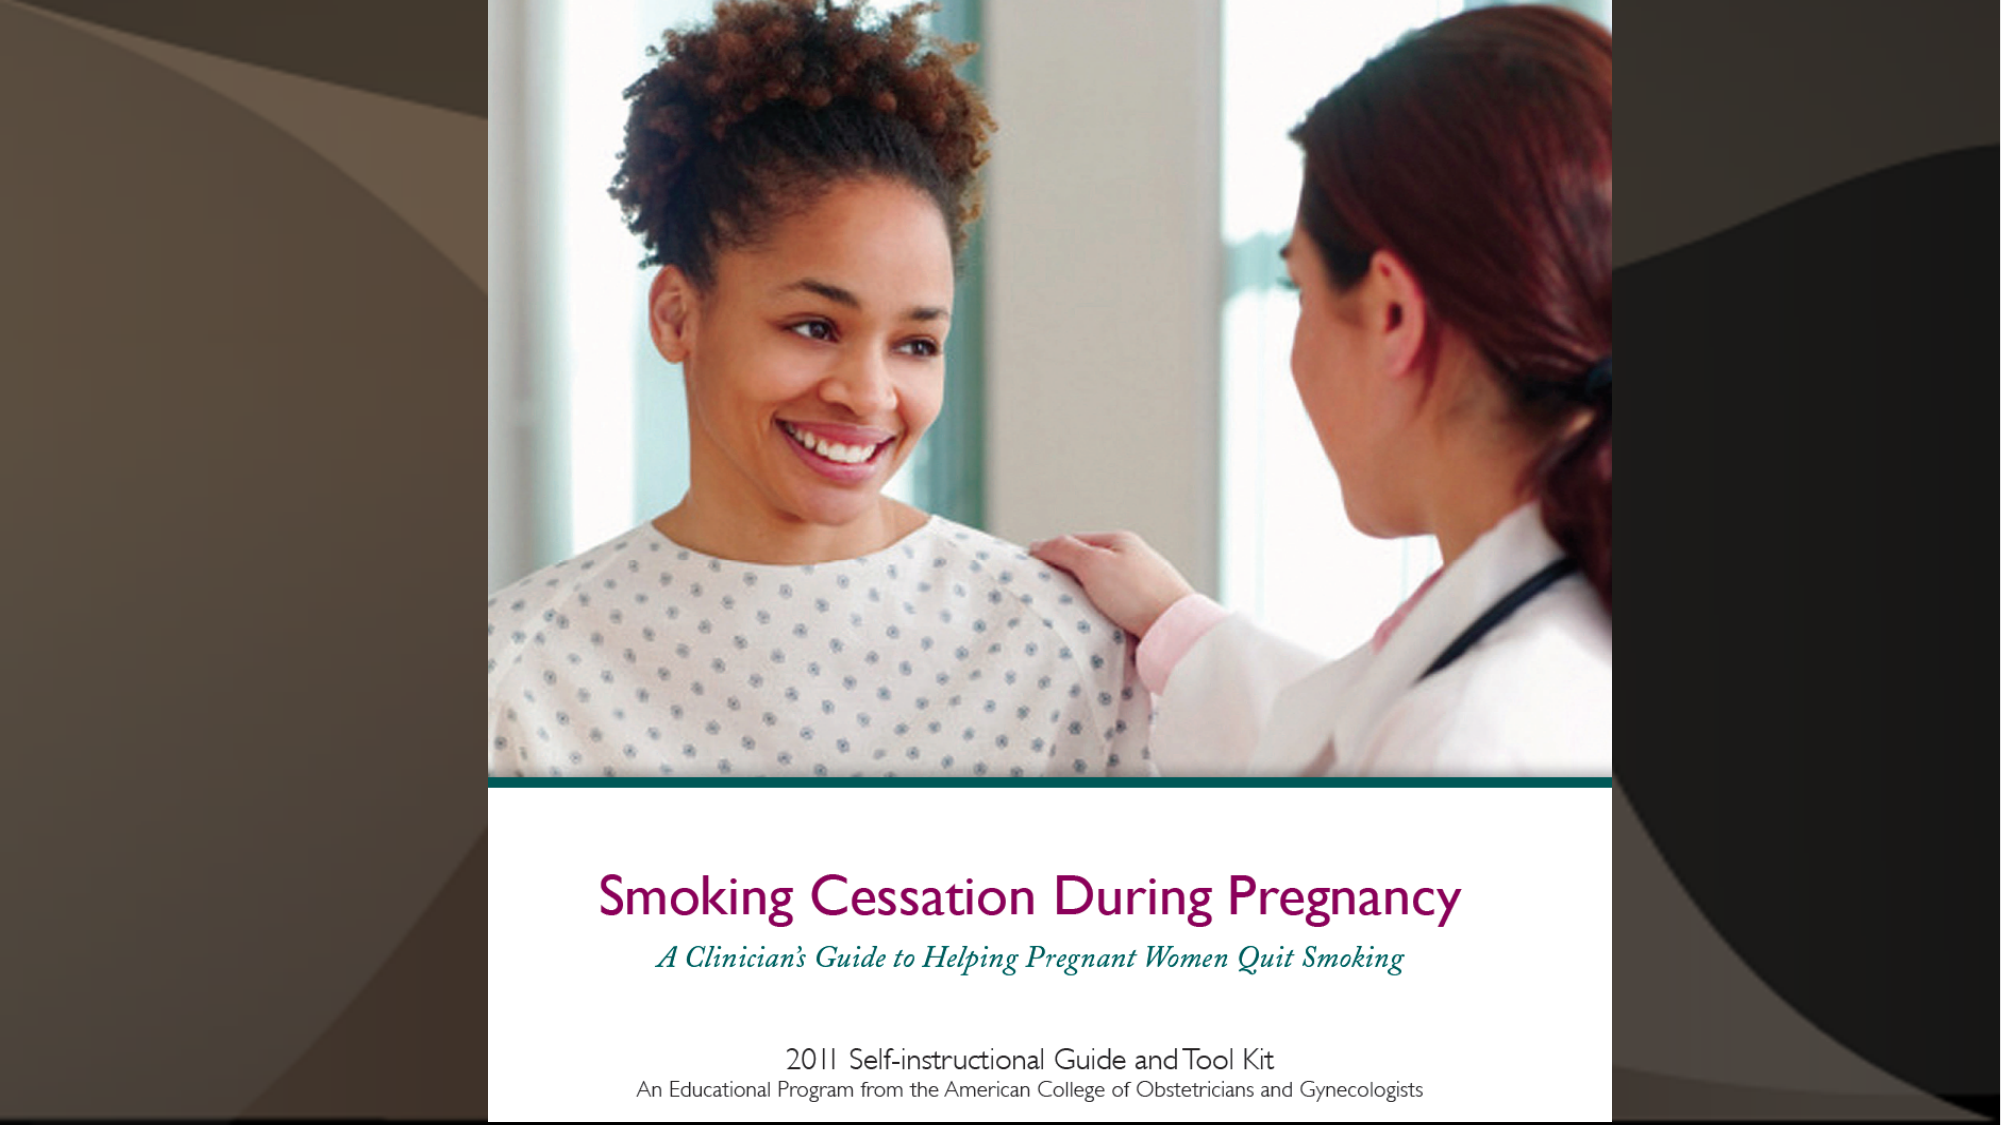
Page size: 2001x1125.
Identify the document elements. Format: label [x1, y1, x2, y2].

picture [488, 0, 1612, 1122]
